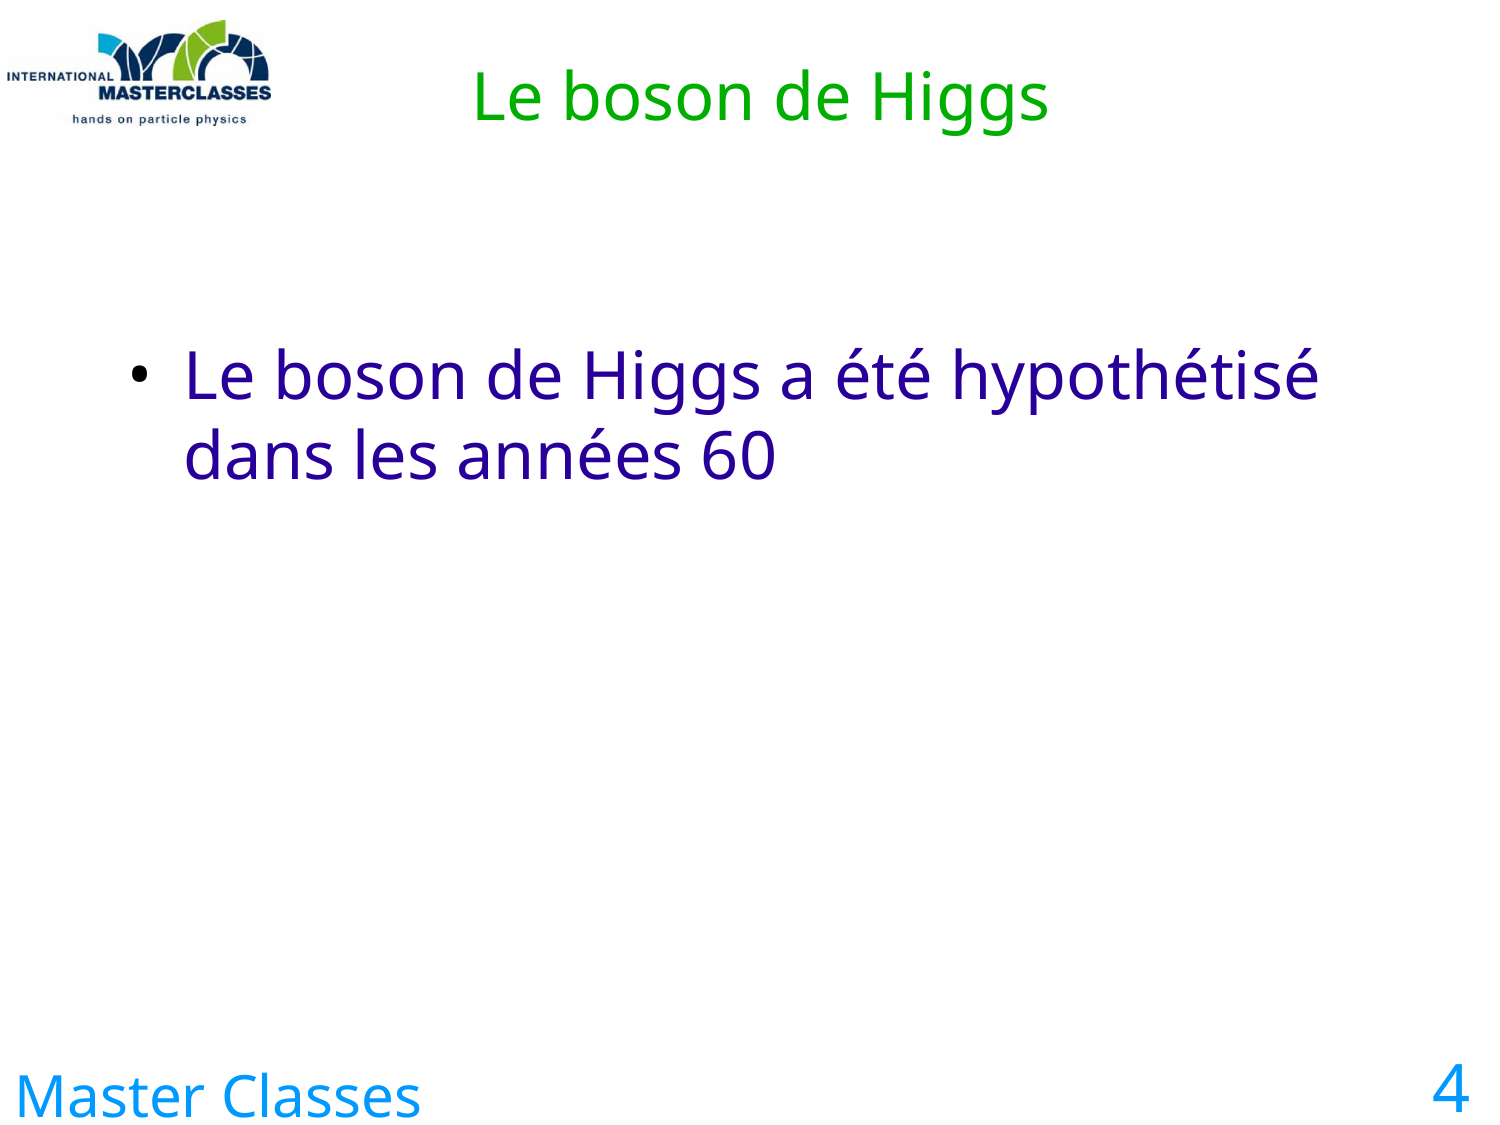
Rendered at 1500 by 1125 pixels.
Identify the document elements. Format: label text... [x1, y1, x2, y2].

title Le boson de Higgs [259, 0, 1263, 188]
picture [2, 10, 259, 130]
list Le boson de Higgs a été hypothétisé dans les années 60 [112, 324, 1388, 978]
